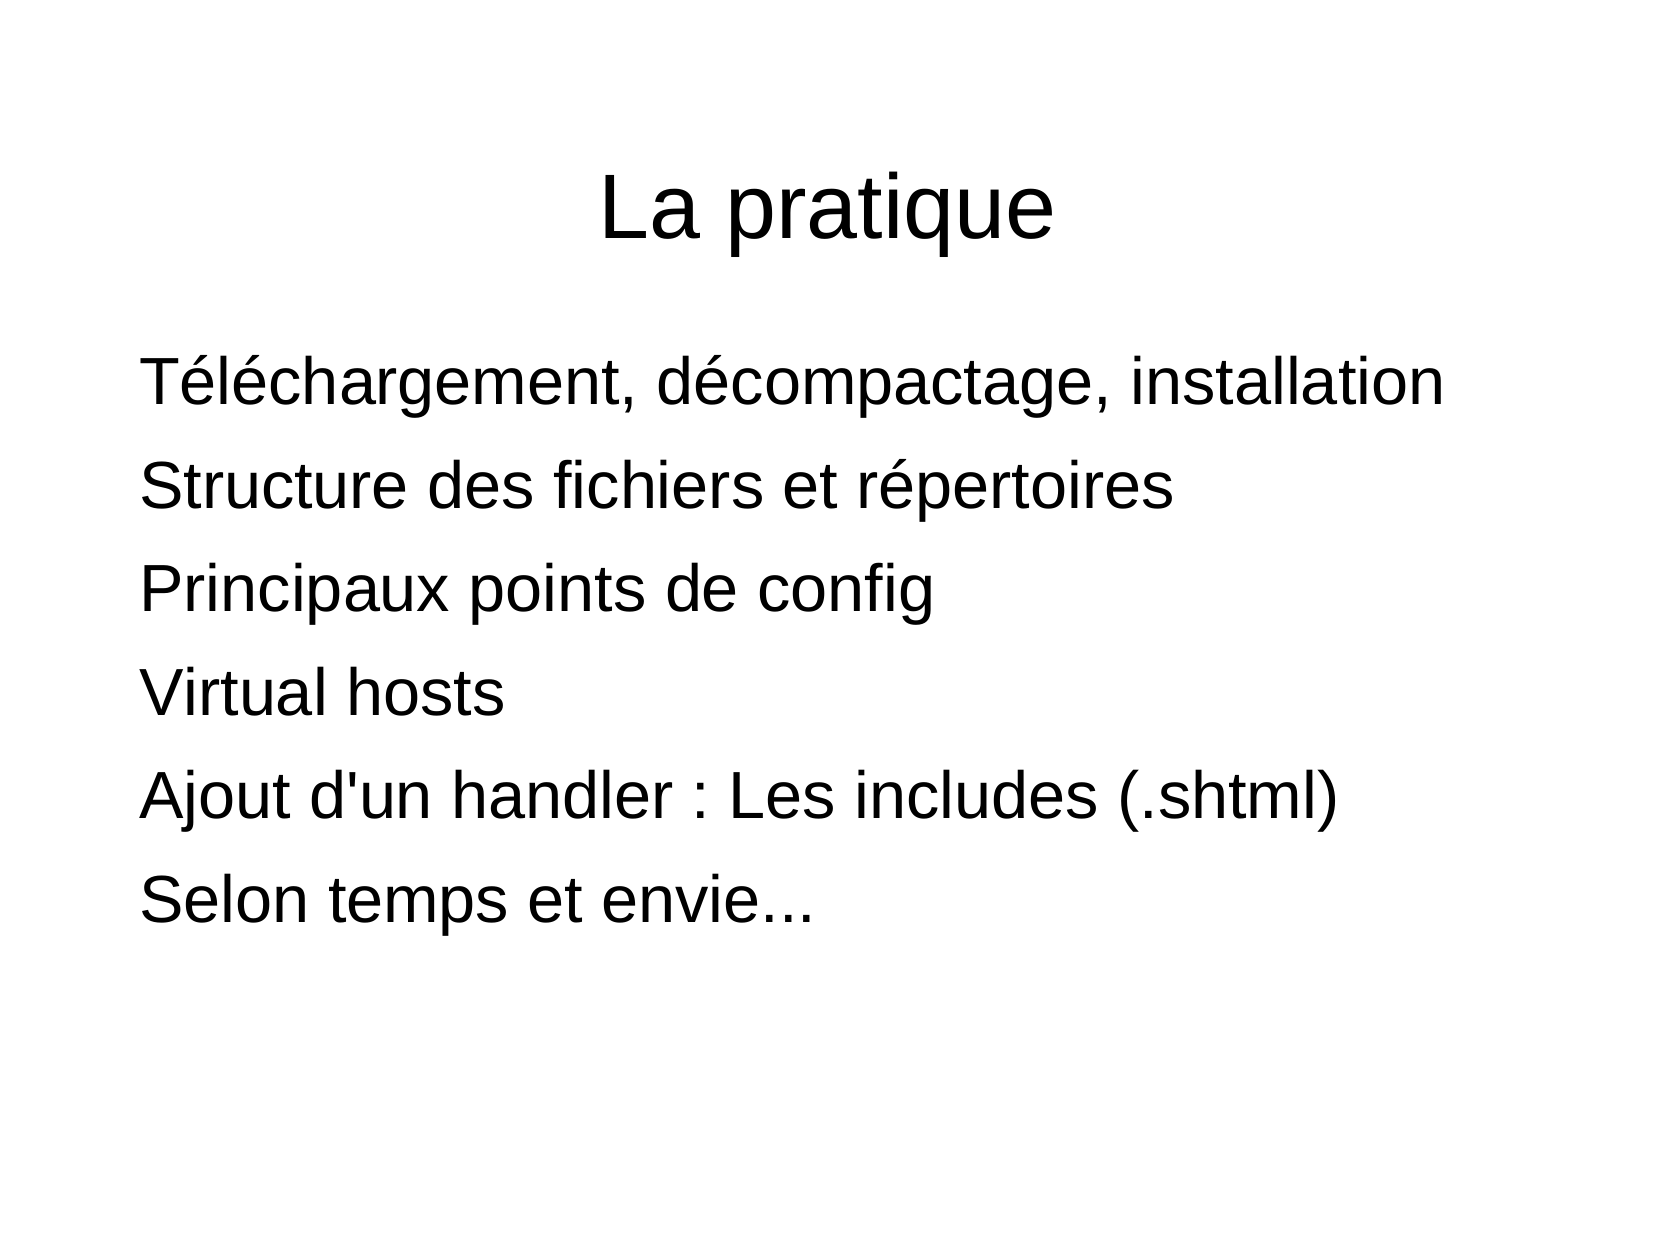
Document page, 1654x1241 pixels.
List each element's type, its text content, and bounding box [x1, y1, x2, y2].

title La pratique [121, 102, 1534, 311]
list Téléchargement, décompactage, installation Structure des fichiers et répertoires Principaux points de config Virtual hosts Ajout d'un handler : Les includes (.shtml) Selon temps et envie... [121, 344, 1534, 1127]
